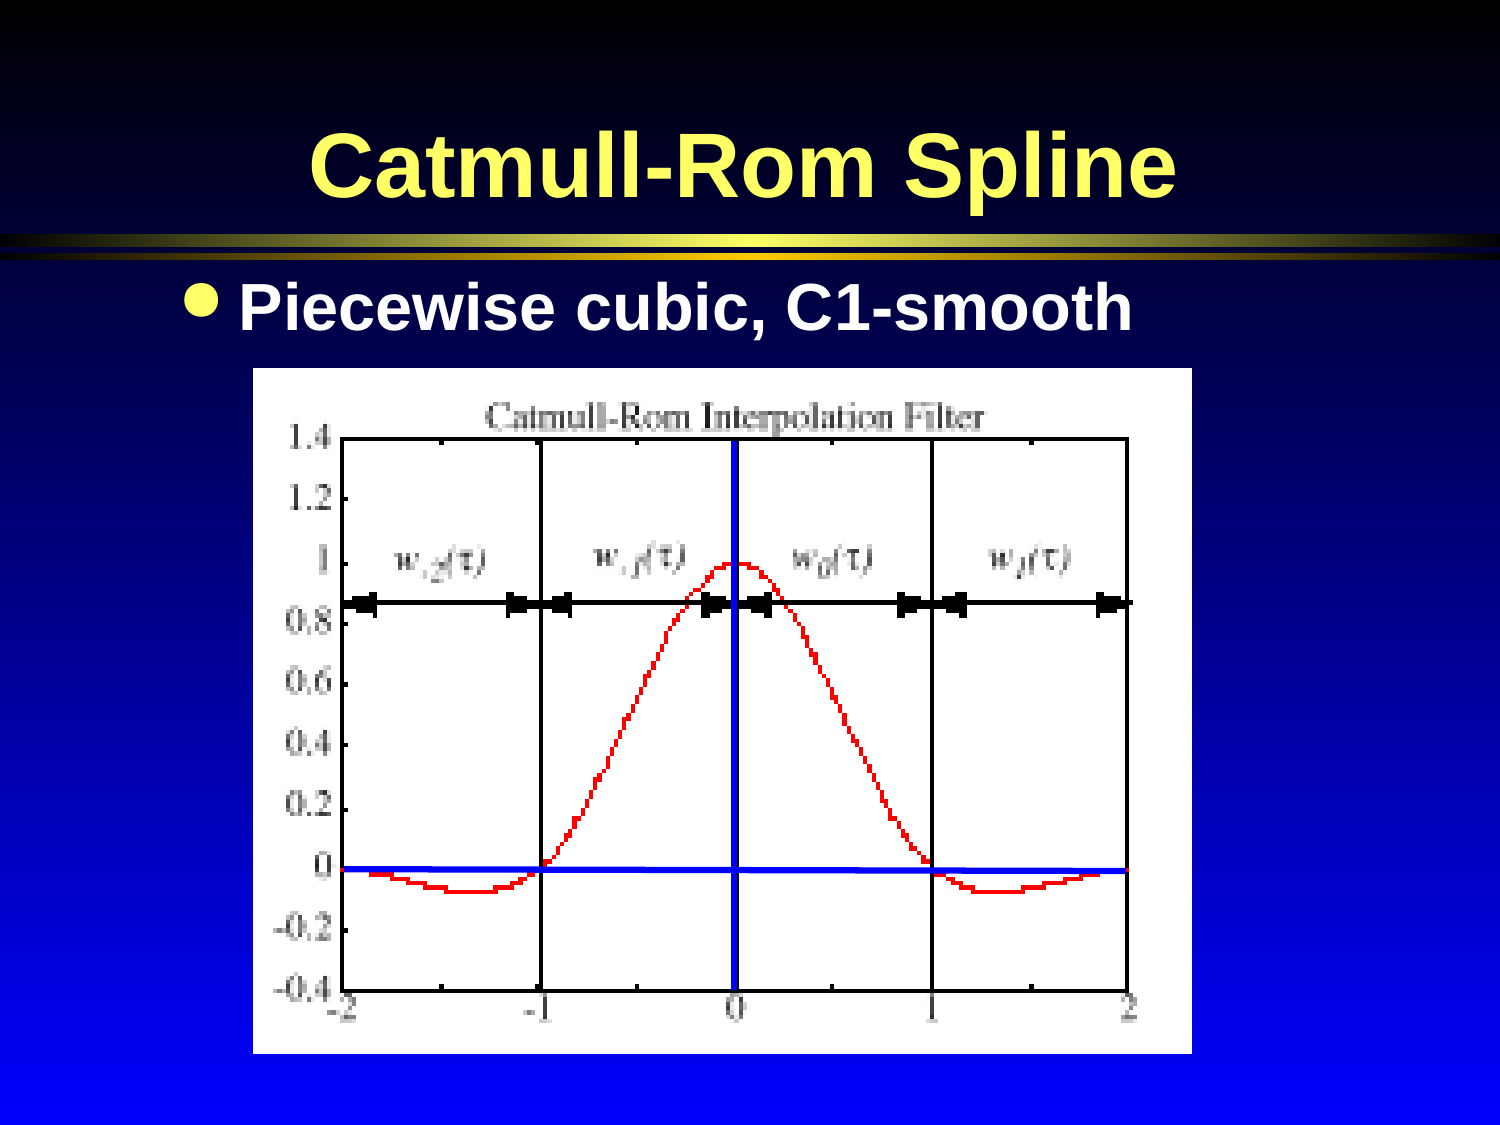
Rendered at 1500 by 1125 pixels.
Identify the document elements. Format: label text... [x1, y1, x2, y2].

title Catmull-Rom Spline [99, 37, 1388, 225]
picture [253, 370, 1192, 1054]
list Piecewise cubic, C1-smooth [167, 262, 1404, 370]
